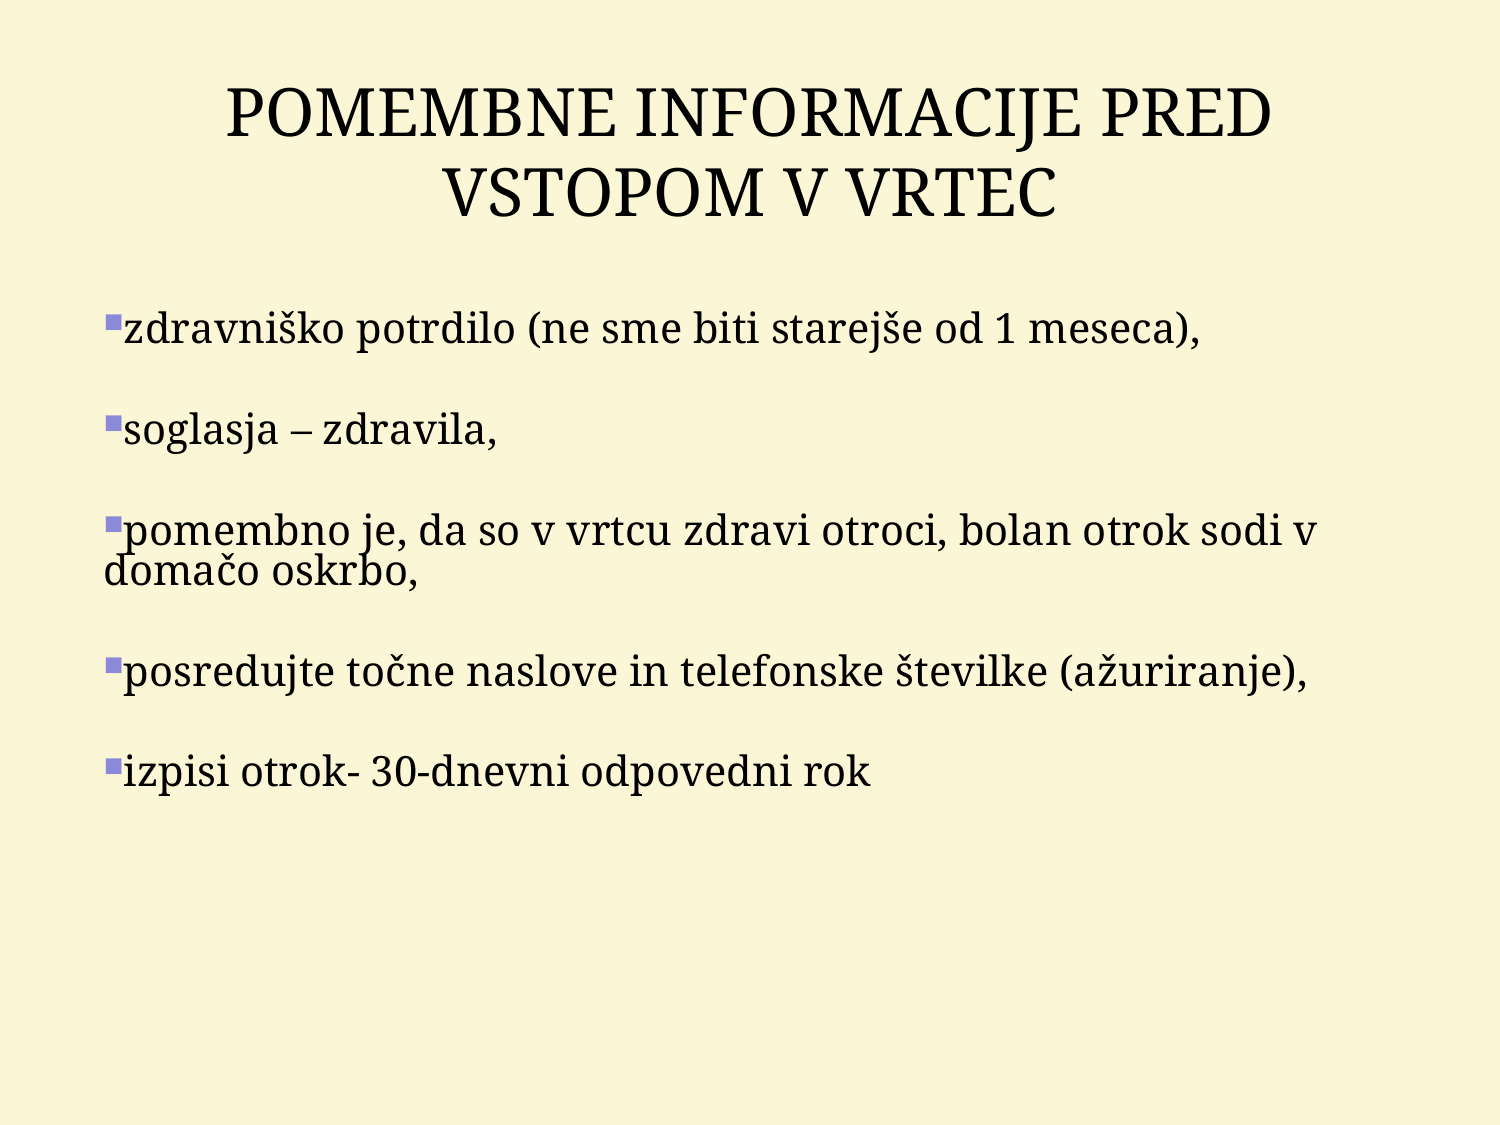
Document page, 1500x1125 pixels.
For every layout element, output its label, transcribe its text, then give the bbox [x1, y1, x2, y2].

title POMEMBNE INFORMACIJE PRED VSTOPOM V VRTEC [75, 62, 1426, 208]
list zdravniško potrdilo (ne sme biti starejše od 1 meseca), soglasja – zdravila, pomembno je, da so v vrtcu zdravi otroci, bolan otrok sodi v domačo oskrbo, posredujte točne naslove in telefonske številke (ažuriranje), izpisi otrok- 30-dnevni odpovedni rok [88, 243, 1439, 886]
